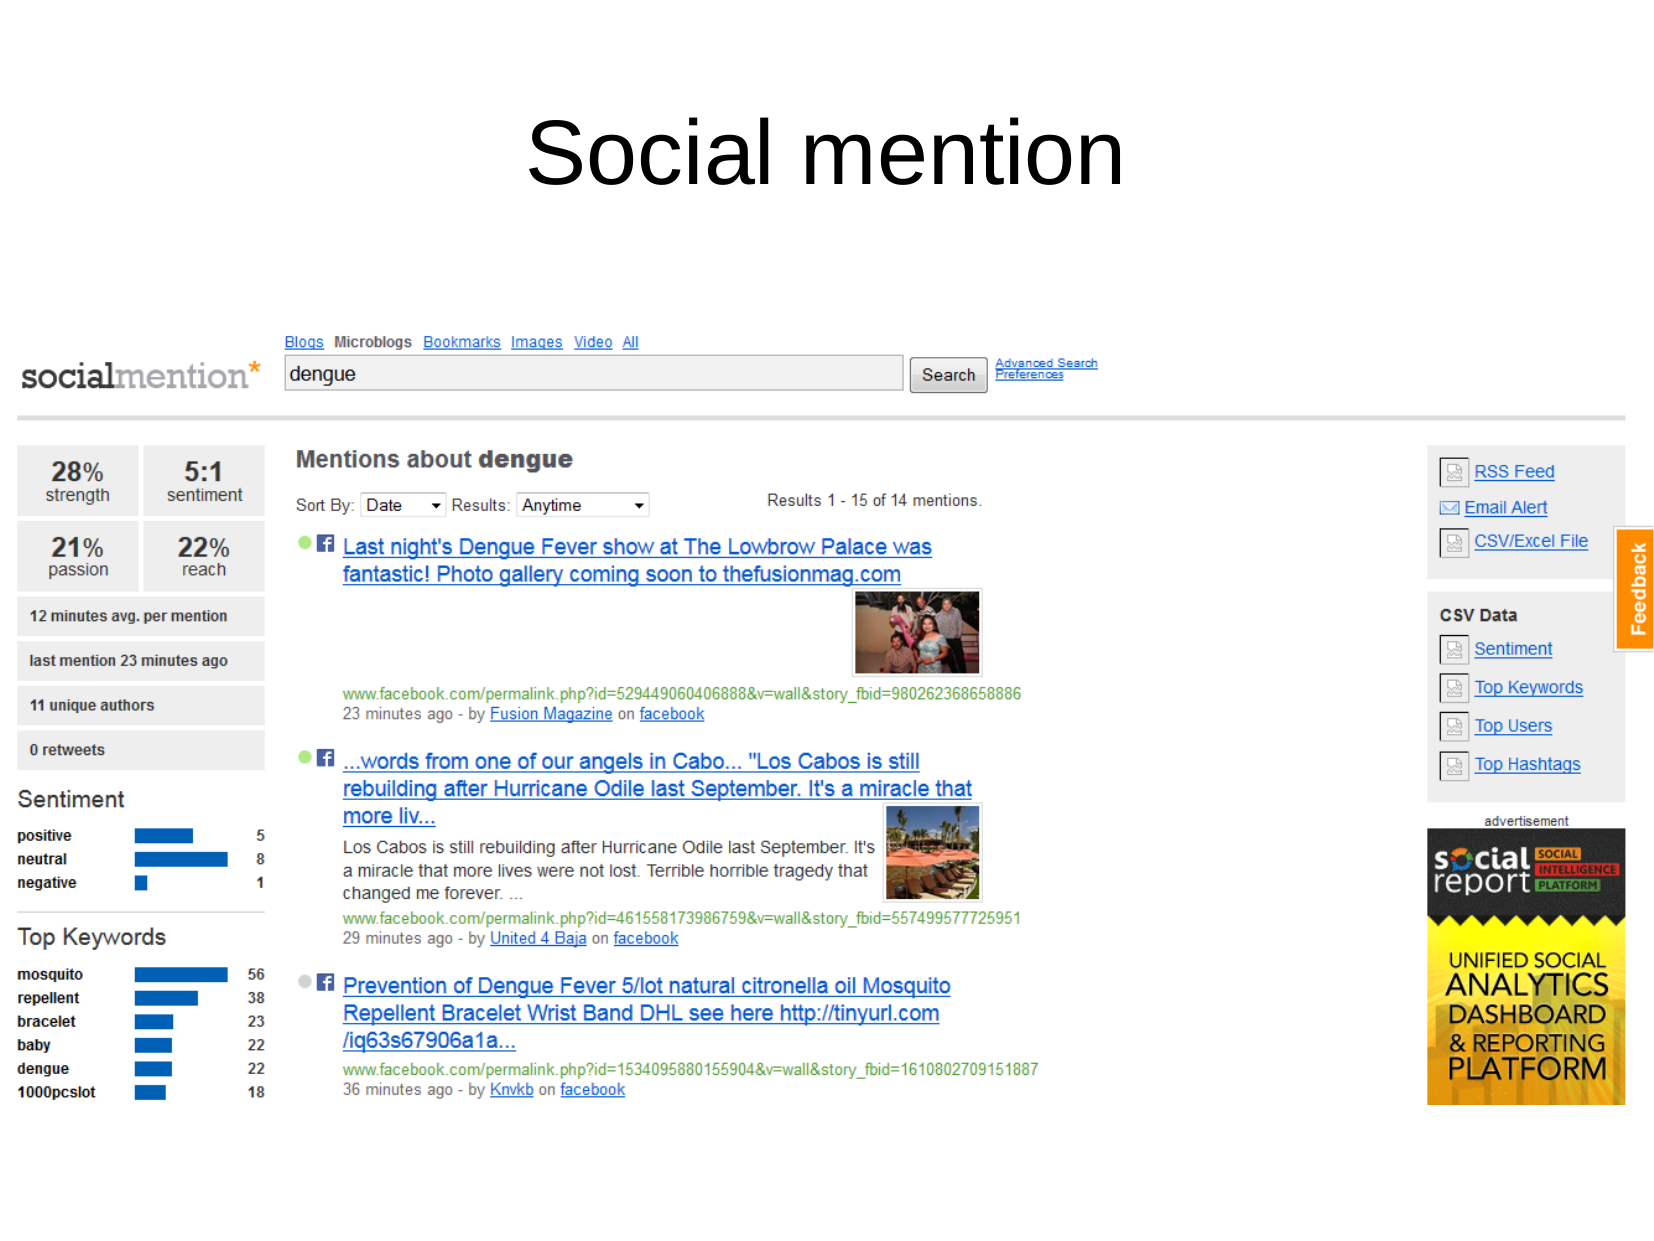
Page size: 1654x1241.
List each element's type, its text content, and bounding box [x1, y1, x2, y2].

picture [0, 330, 1654, 1105]
title Social mention [82, 49, 1571, 257]
